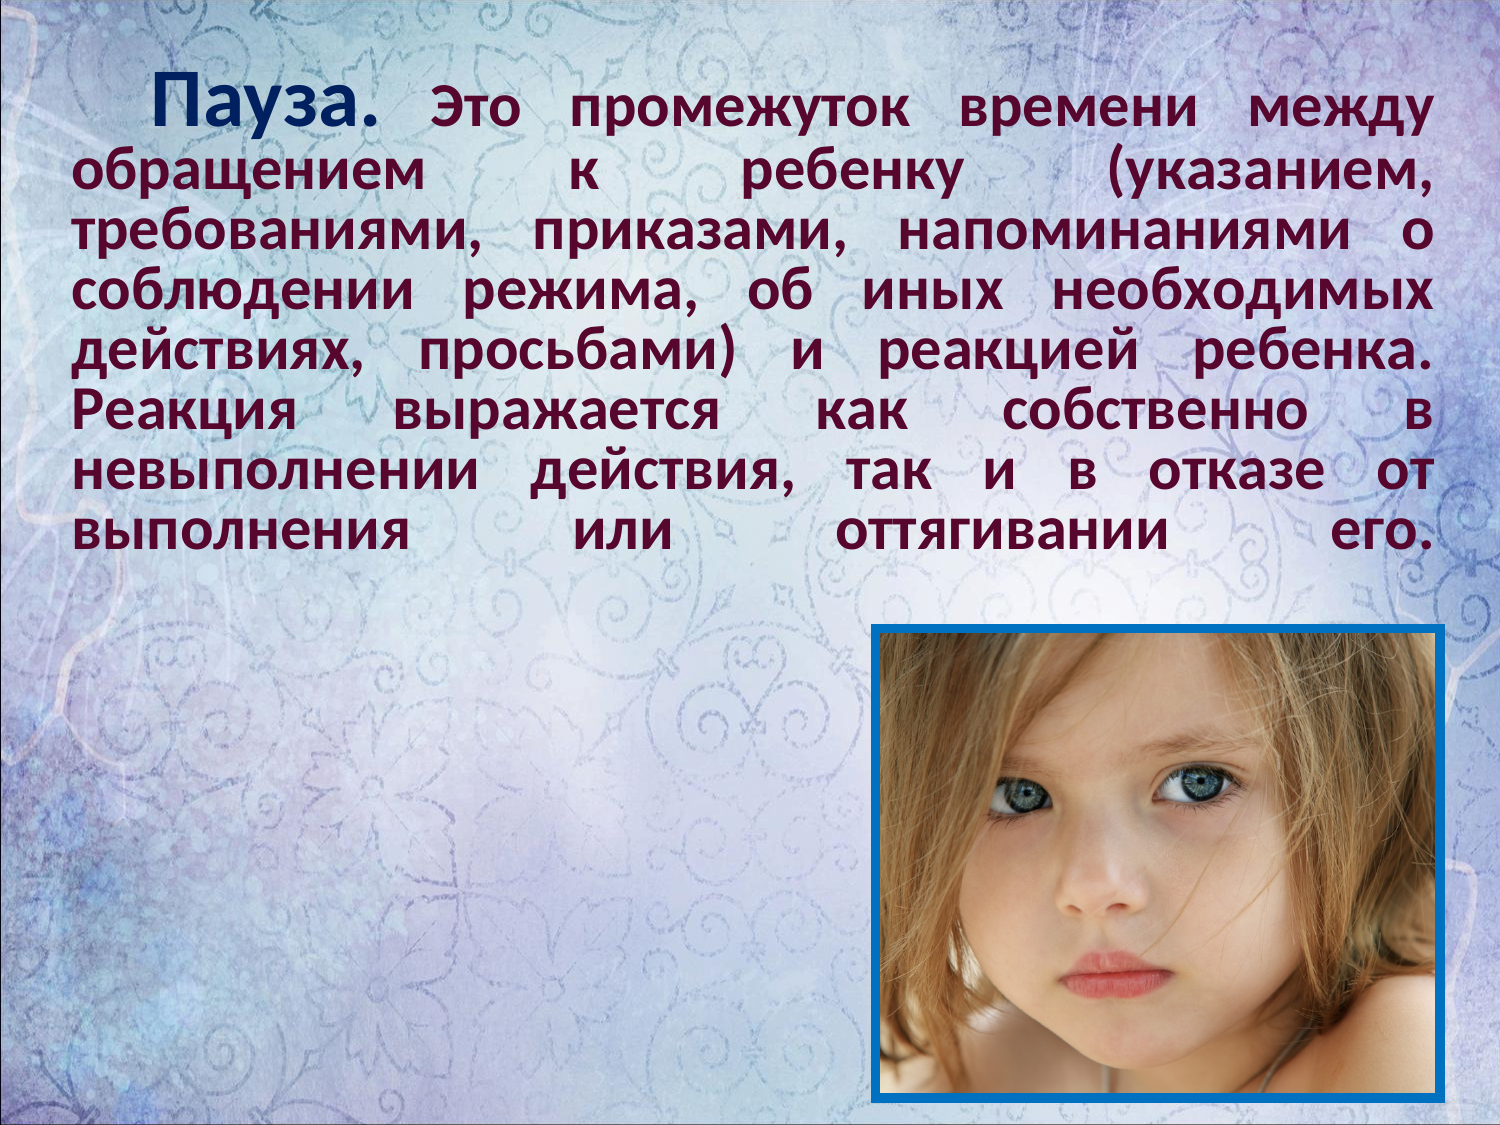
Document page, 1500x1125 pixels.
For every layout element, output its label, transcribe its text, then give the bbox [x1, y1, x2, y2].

picture [0, 0, 1500, 1125]
list Пауза. Это промежуток времени между обращением к ребенку (указанием, требованиями, приказами, напоминаниями о соблюдении режима, об иных необходимых действиях, просьбами) и реакцией ребенка. Реакция выражается как собственно в невыполнении действия, так и в отказе от выполнения или оттягивании его. [0, 54, 1451, 835]
picture [879, 633, 1436, 1094]
